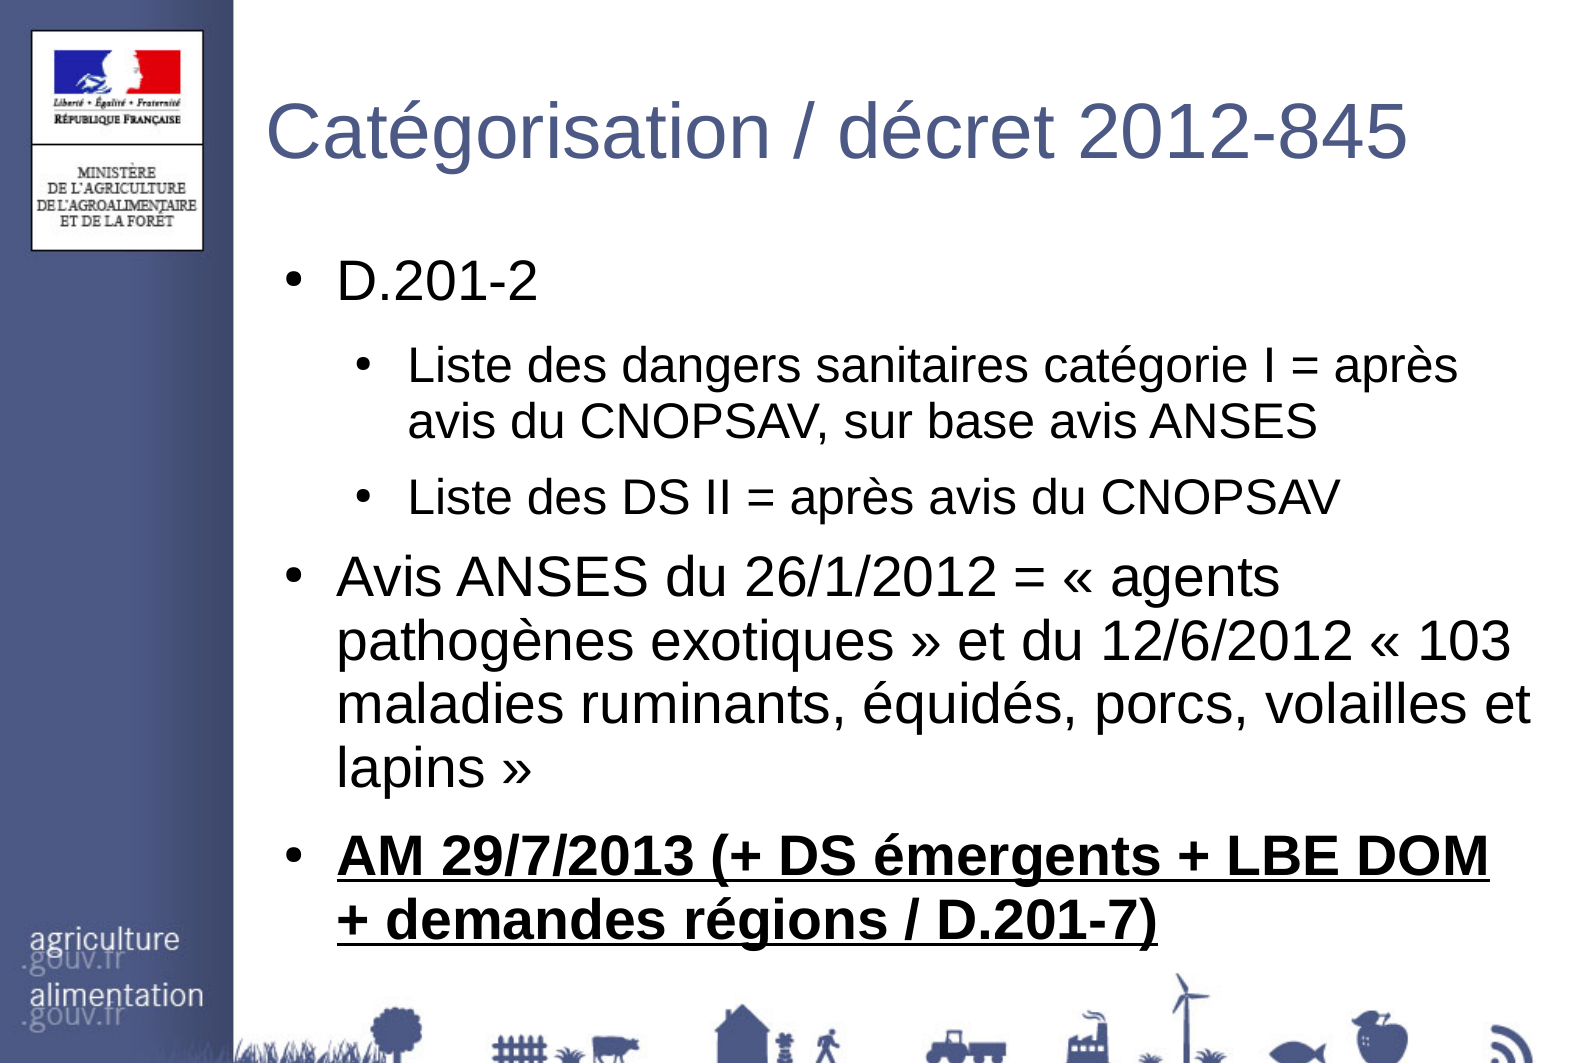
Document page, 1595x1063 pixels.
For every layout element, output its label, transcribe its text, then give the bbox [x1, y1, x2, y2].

title Catégorisation / décret 2012-845 [265, 42, 1536, 220]
list D.201-2 Liste des dangers sanitaires catégorie I = après avis du CNOPSAV, sur base avis ANSES Liste des DS II = après avis du CNOPSAV Avis ANSES du 26/1/2012 = « agents pathogènes exotiques » et du 12/6/2012 « 103 maladies ruminants, équidés, porcs, volailles et lapins » AM 29/7/2013 (+ DS émergents + LBE DOM + demandes régions / D.201-7) [265, 248, 1536, 1063]
picture [0, 0, 1595, 1063]
